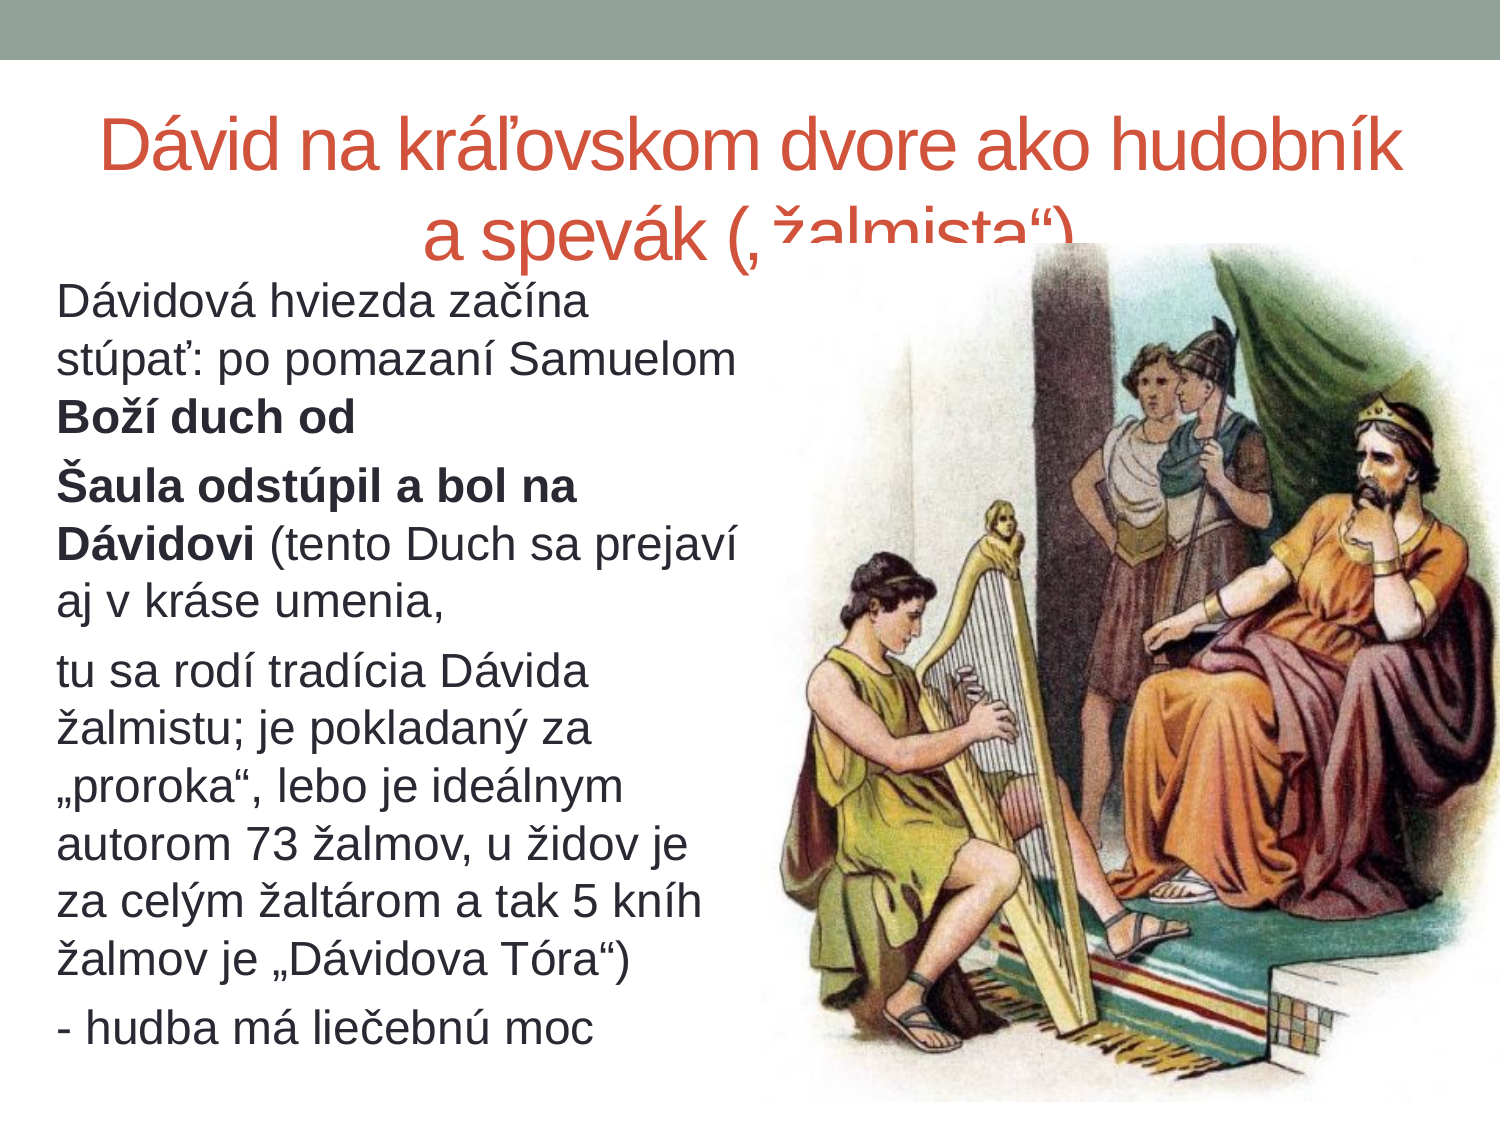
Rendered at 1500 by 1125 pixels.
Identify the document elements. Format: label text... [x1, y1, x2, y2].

picture [761, 243, 1500, 1102]
list Dávidová hviezda začína stúpať: po pomazaní Samuelom Boží duch od Šaula odstúpil a bol na Dávidovi (tento Duch sa prejaví aj v kráse umenia, tu sa rodí tradícia Dávida žalmistu; je pokladaný za „proroka“, lebo je ideálnym autorom 73 žalmov, u židov je za celým žaltárom a tak 5 kníh žalmov je „Dávidova Tóra“) - hudba má liečebnú moc [41, 262, 761, 1063]
title Dávid na kráľovskom dvore ako hudobník a spevák („žalmista“) [75, 87, 1426, 251]
